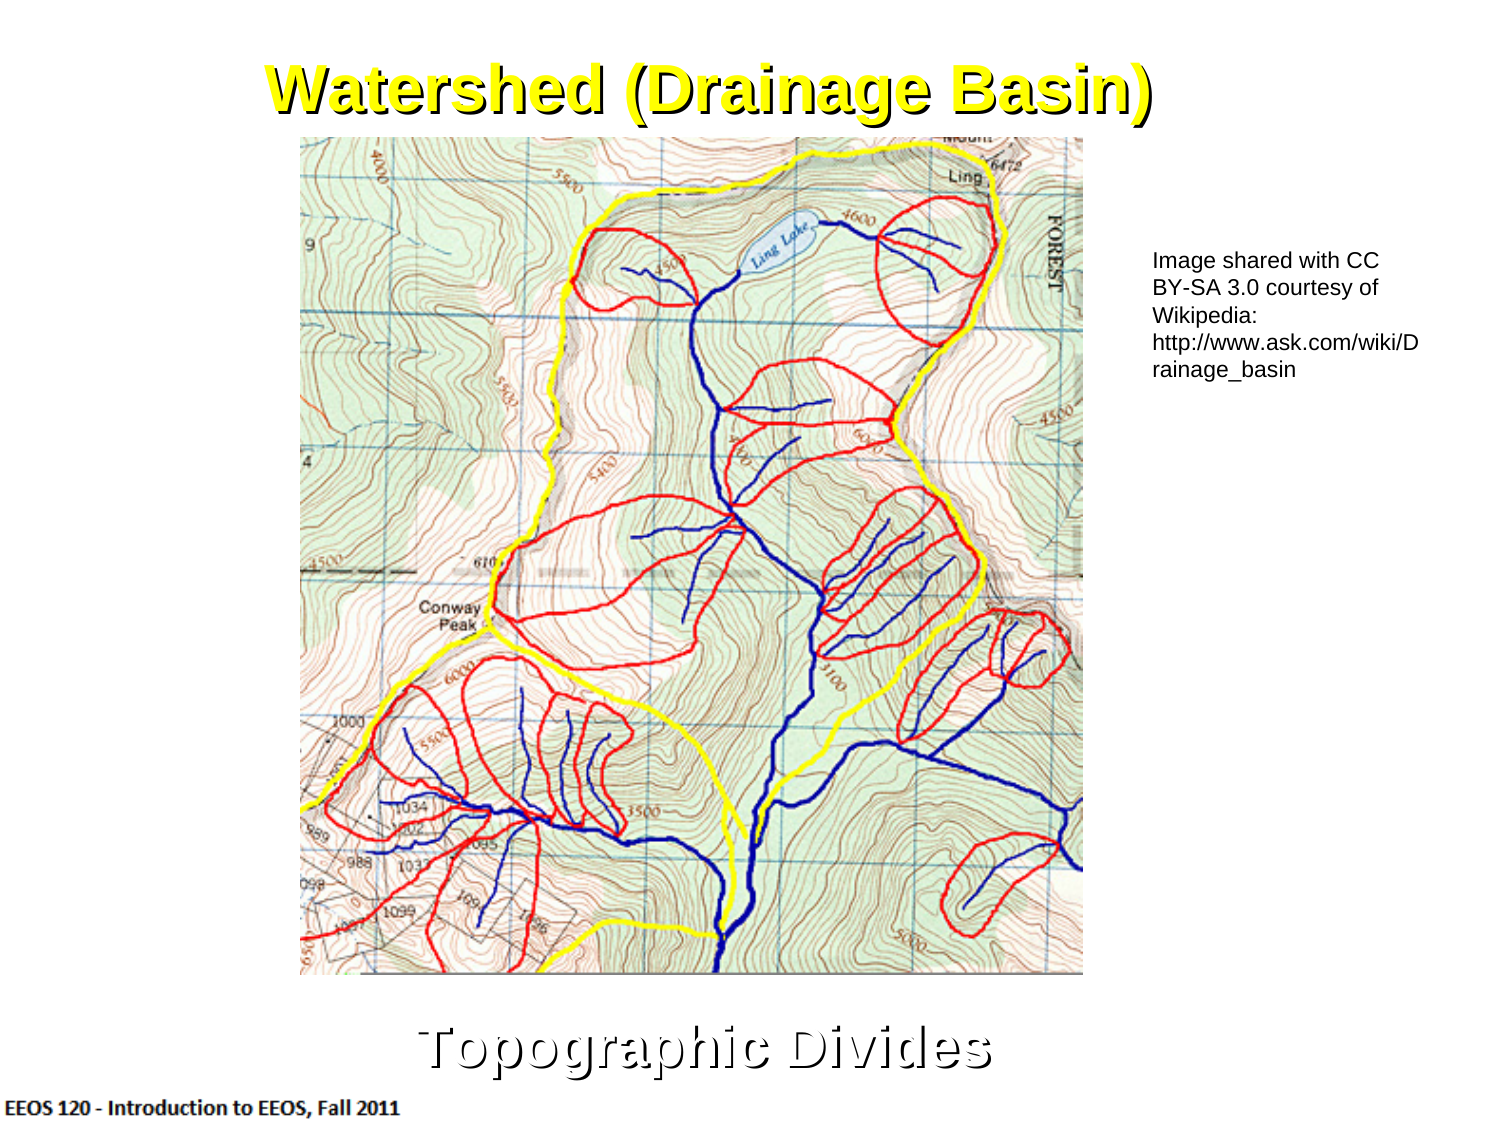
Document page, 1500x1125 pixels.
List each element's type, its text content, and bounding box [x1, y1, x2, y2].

text_box Watershed (Drainage Basin) [249, 37, 1169, 133]
picture [0, 1090, 405, 1125]
picture [300, 137, 1083, 976]
text_box Image shared with CC BY-SA 3.0 courtesy of Wikipedia: http://www.ask.com/wiki/Drainage_basin [1137, 237, 1438, 391]
text_box Topographic Divides [400, 999, 1007, 1086]
